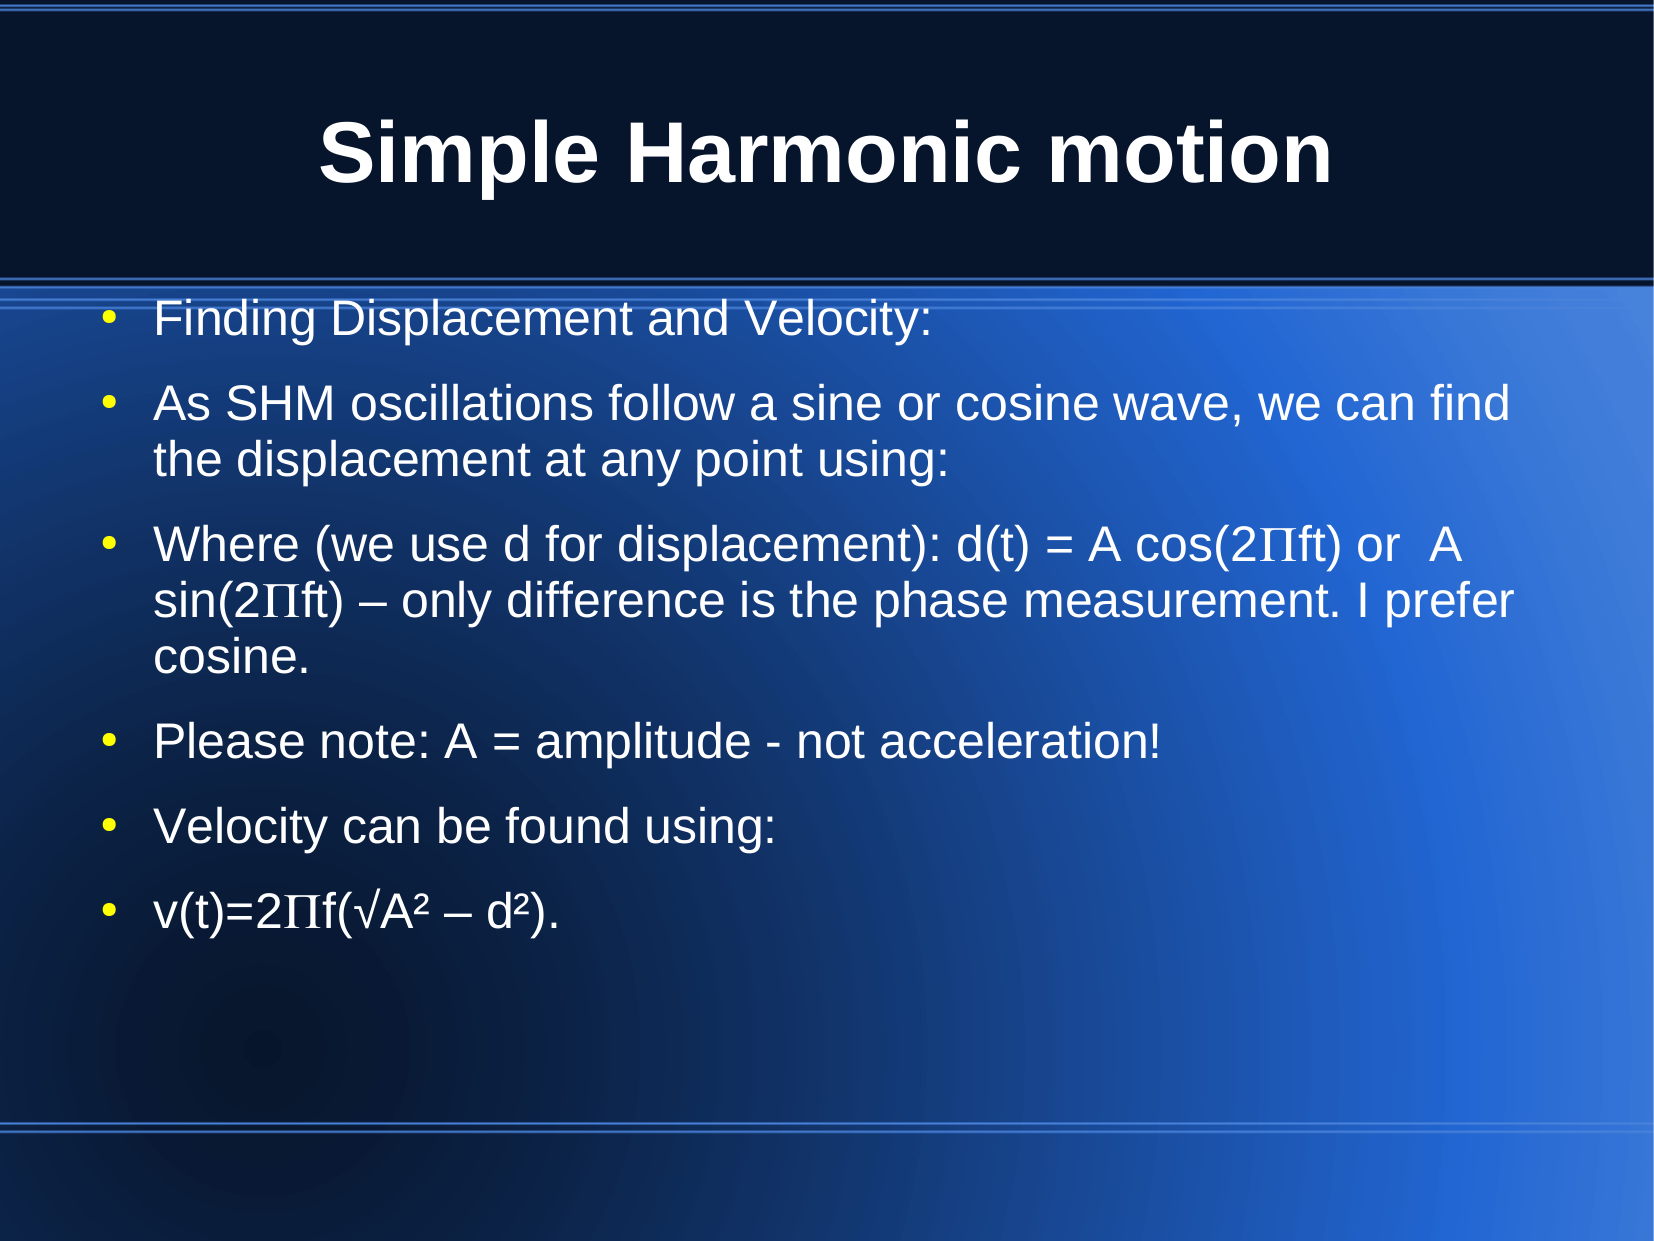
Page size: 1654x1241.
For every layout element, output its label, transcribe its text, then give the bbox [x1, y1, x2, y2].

list Finding Displacement and Velocity: As SHM oscillations follow a sine or cosine wave, we can find the displacement at any point using: Where (we use d for displacement): d(t) = A cos(2Pft) or A sin(2Pft) – only difference is the phase measurement. I prefer cosine. Please note: A = amplitude - not acceleration! Velocity can be found using: v(t)=2Pf(√A² – d²). [82, 290, 1571, 1109]
picture [0, 0, 1654, 1241]
title Simple Harmonic motion [82, 49, 1571, 257]
